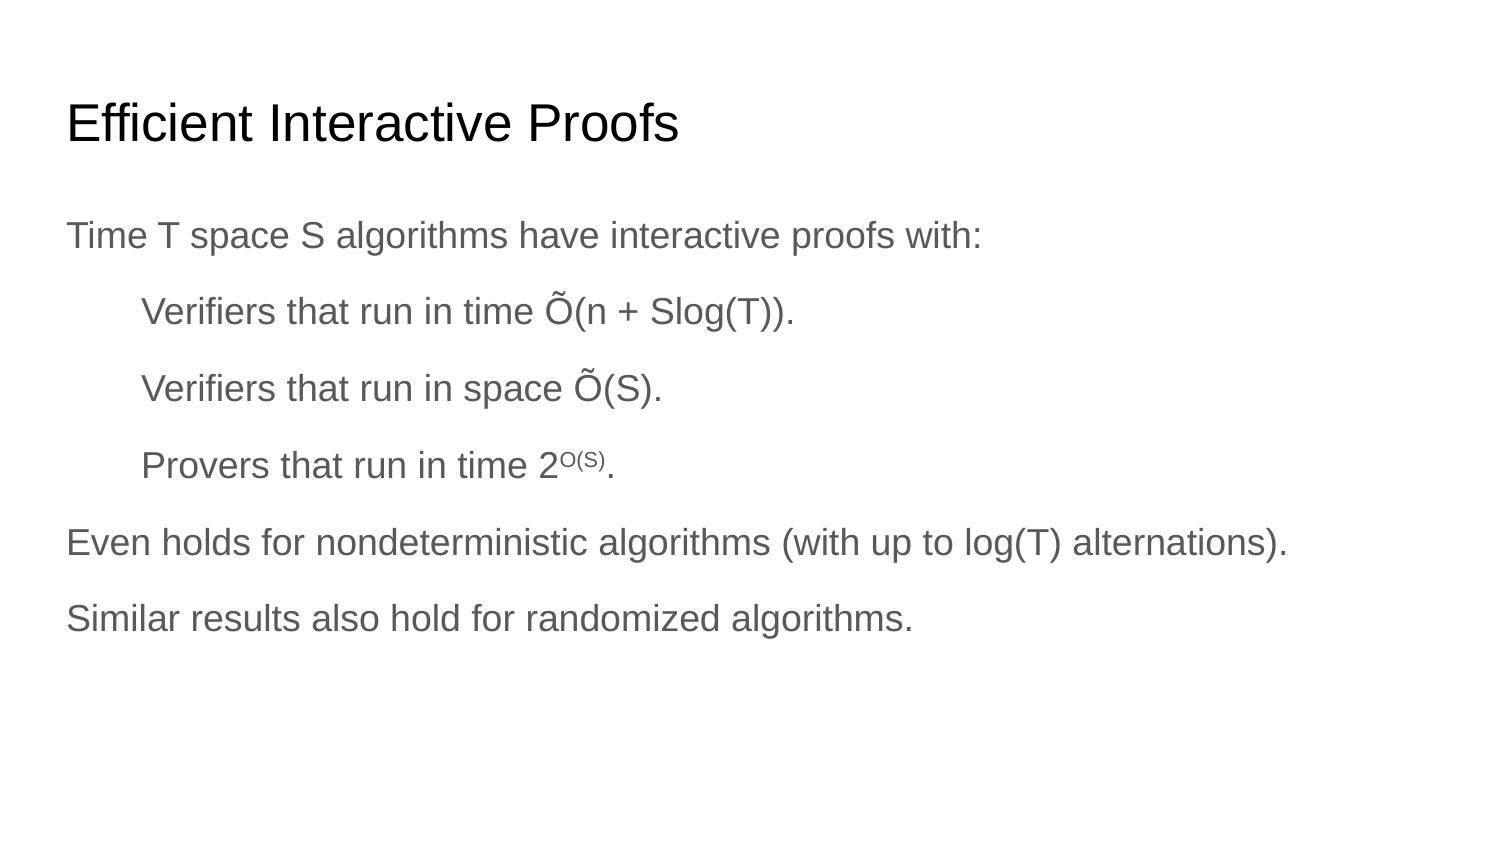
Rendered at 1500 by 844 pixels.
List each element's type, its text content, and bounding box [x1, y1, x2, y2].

list Time T space S algorithms have interactive proofs with: Verifiers that run in time Õ(n + Slog(T)). Verifiers that run in space Õ(S). Provers that run in time 2O(S). Even holds for nondeterministic algorithms (with up to log(T) alternations). Similar results also hold for randomized algorithms. [51, 189, 1449, 750]
title Efficient Interactive Proofs [51, 72, 1449, 167]
